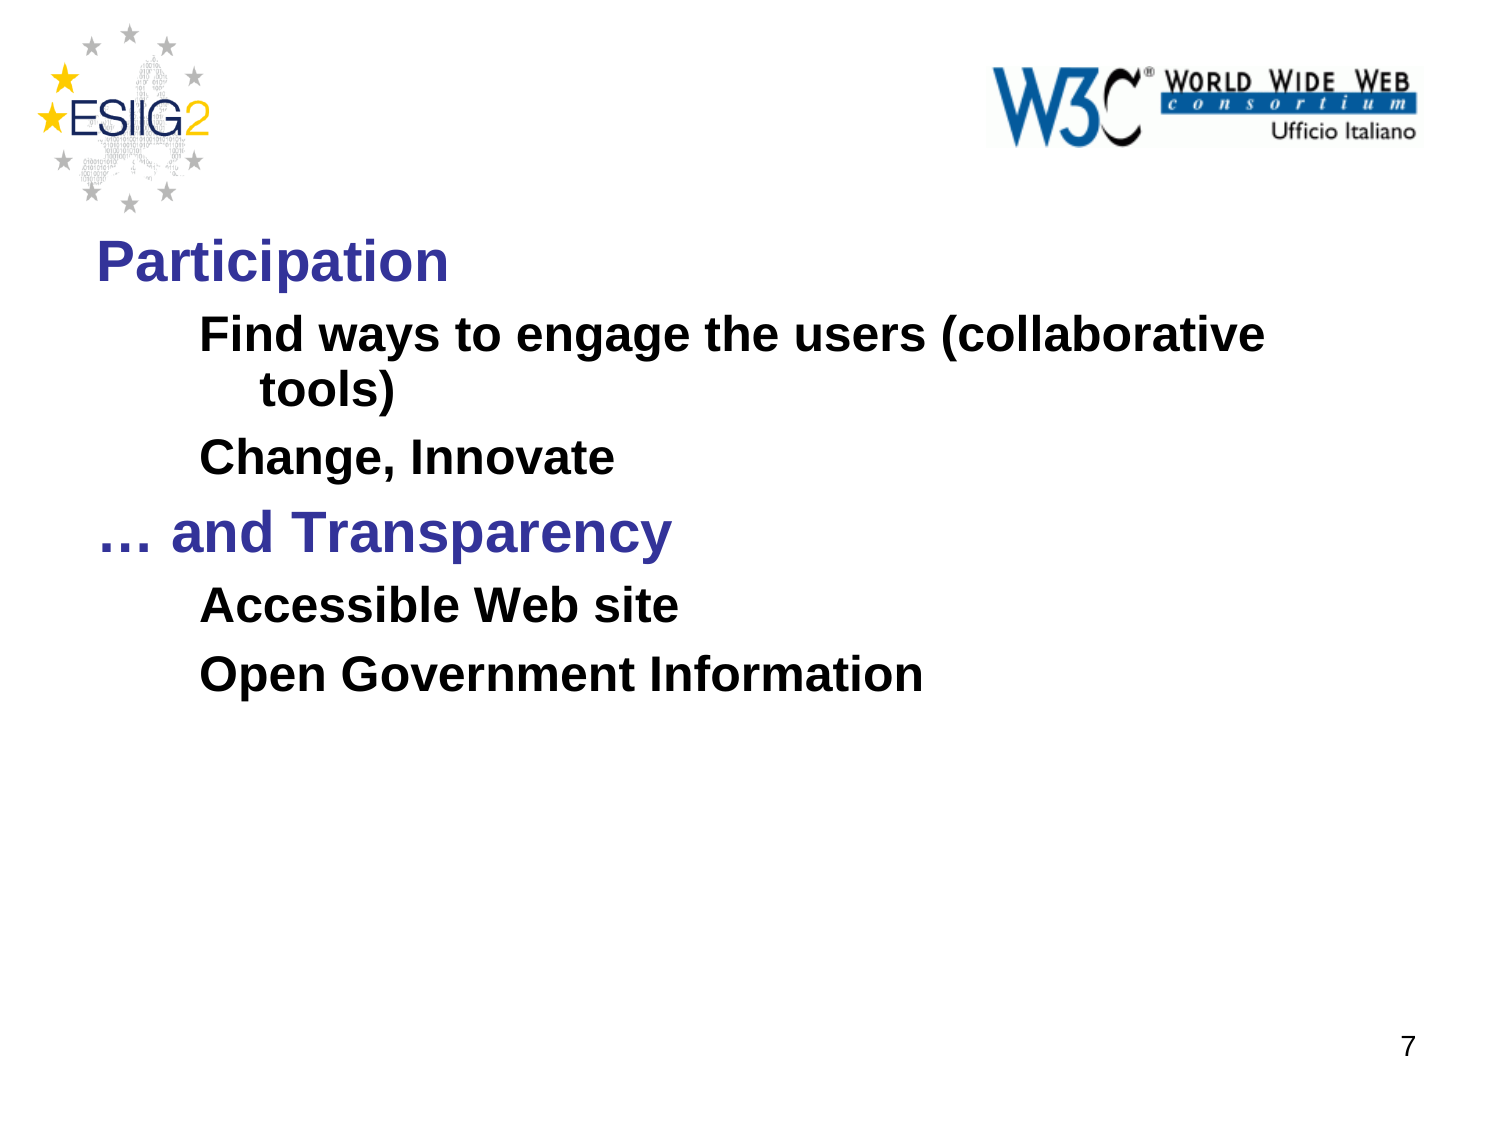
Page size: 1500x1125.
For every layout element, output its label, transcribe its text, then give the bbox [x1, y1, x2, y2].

text_box <numero> [1382, 1019, 1435, 1070]
list Participation Find ways to engage the users (collaborative tools) Change, Innovate … and Transparency Accessible Web site Open Government Information [88, 219, 1424, 1000]
picture [35, 23, 211, 214]
picture [986, 66, 1424, 148]
